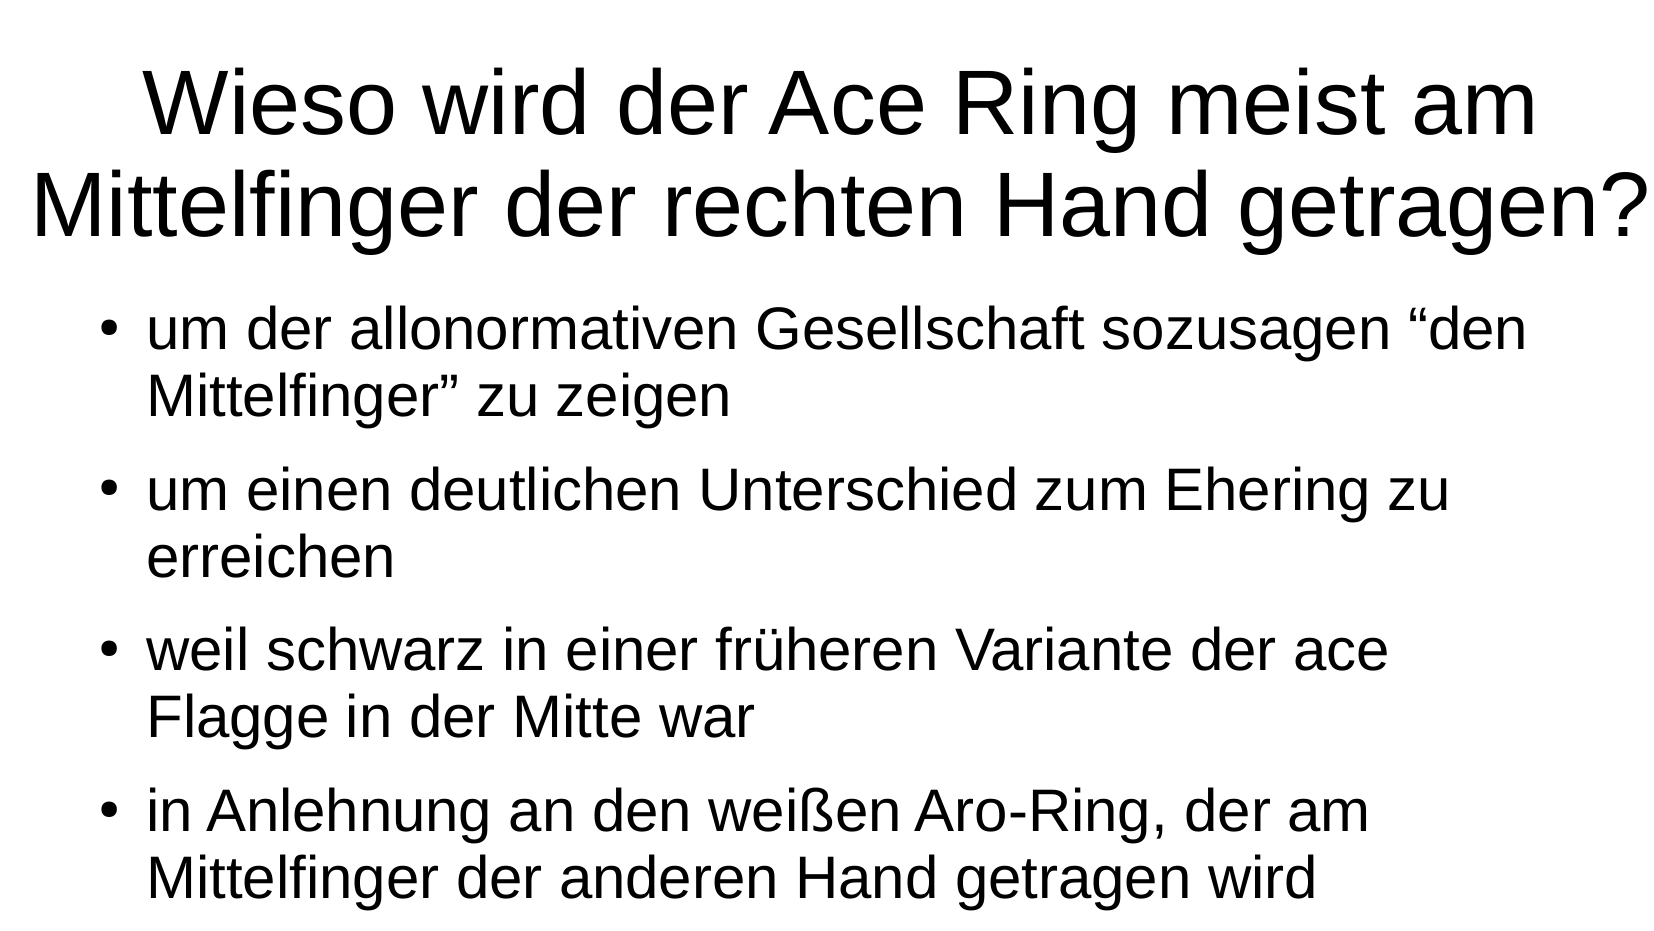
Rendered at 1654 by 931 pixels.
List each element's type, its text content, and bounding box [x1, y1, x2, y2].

title Wieso wird der Ace Ring meist am Mittelfinger der rechten Hand getragen? [29, 0, 1654, 308]
list um der allonormativen Gesellschaft sozusagen “den Mittelfinger” zu zeigen um einen deutlichen Unterschied zum Ehering zu erreichen weil schwarz in einer früheren Variante der ace Flagge in der Mitte war in Anlehnung an den weißen Aro-Ring, der am Mittelfinger der anderen Hand getragen wird [82, 295, 1571, 916]
